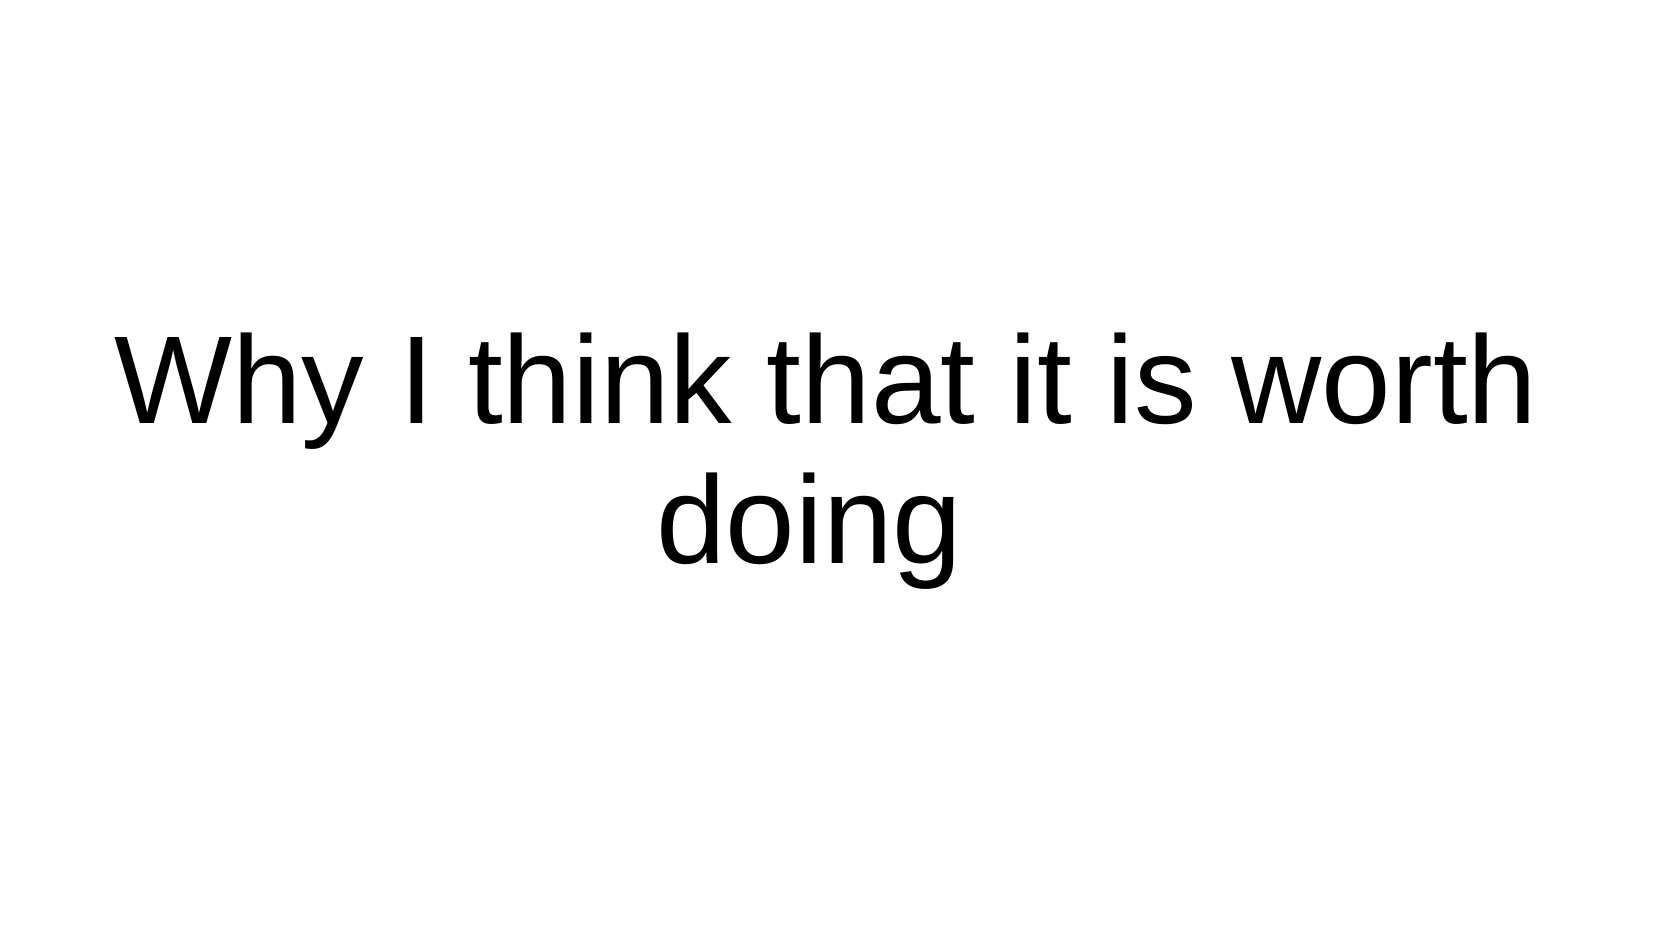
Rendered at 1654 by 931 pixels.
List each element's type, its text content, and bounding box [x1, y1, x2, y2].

title Why I think that it is worth doing [82, 37, 1571, 863]
